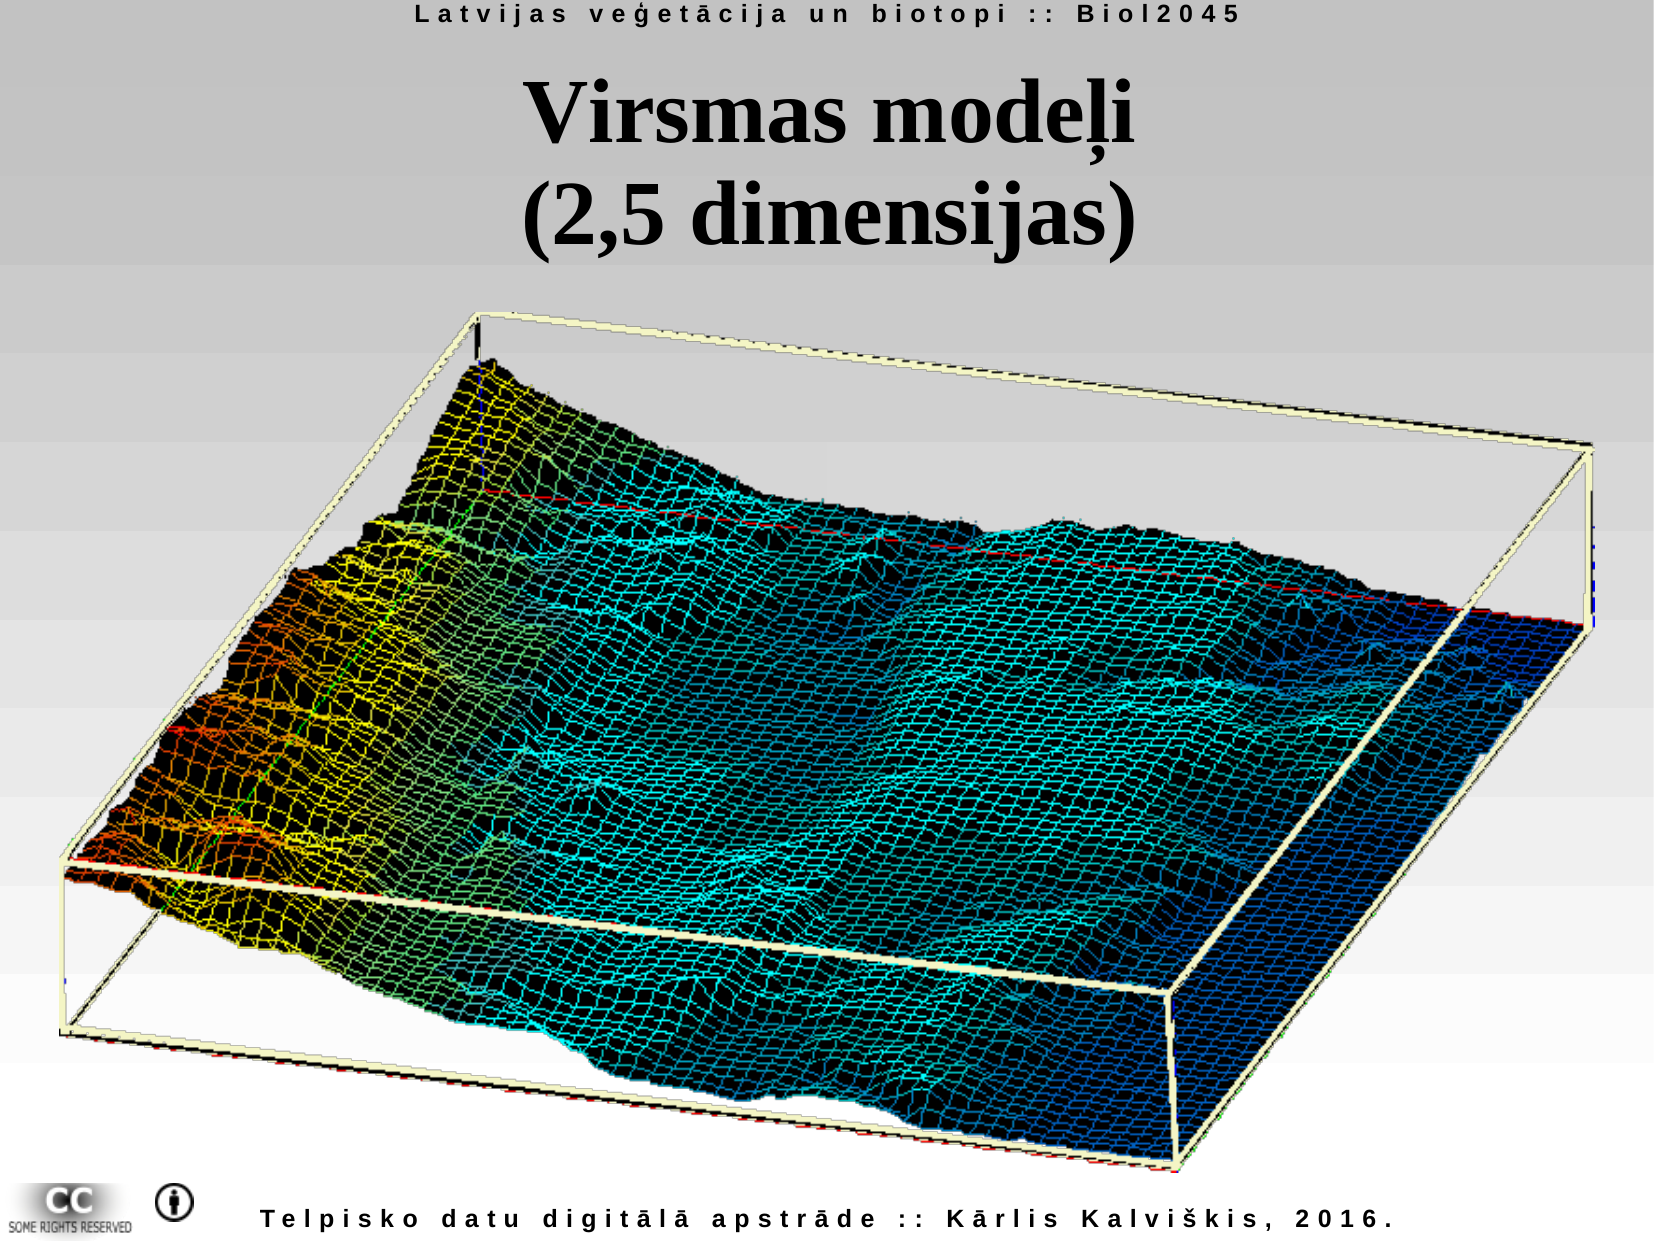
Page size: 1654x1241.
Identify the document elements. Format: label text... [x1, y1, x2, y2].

title Virsmas modeļi (2,5 dimensijas) [34, 61, 1626, 296]
picture [0, 0, 1654, 1241]
